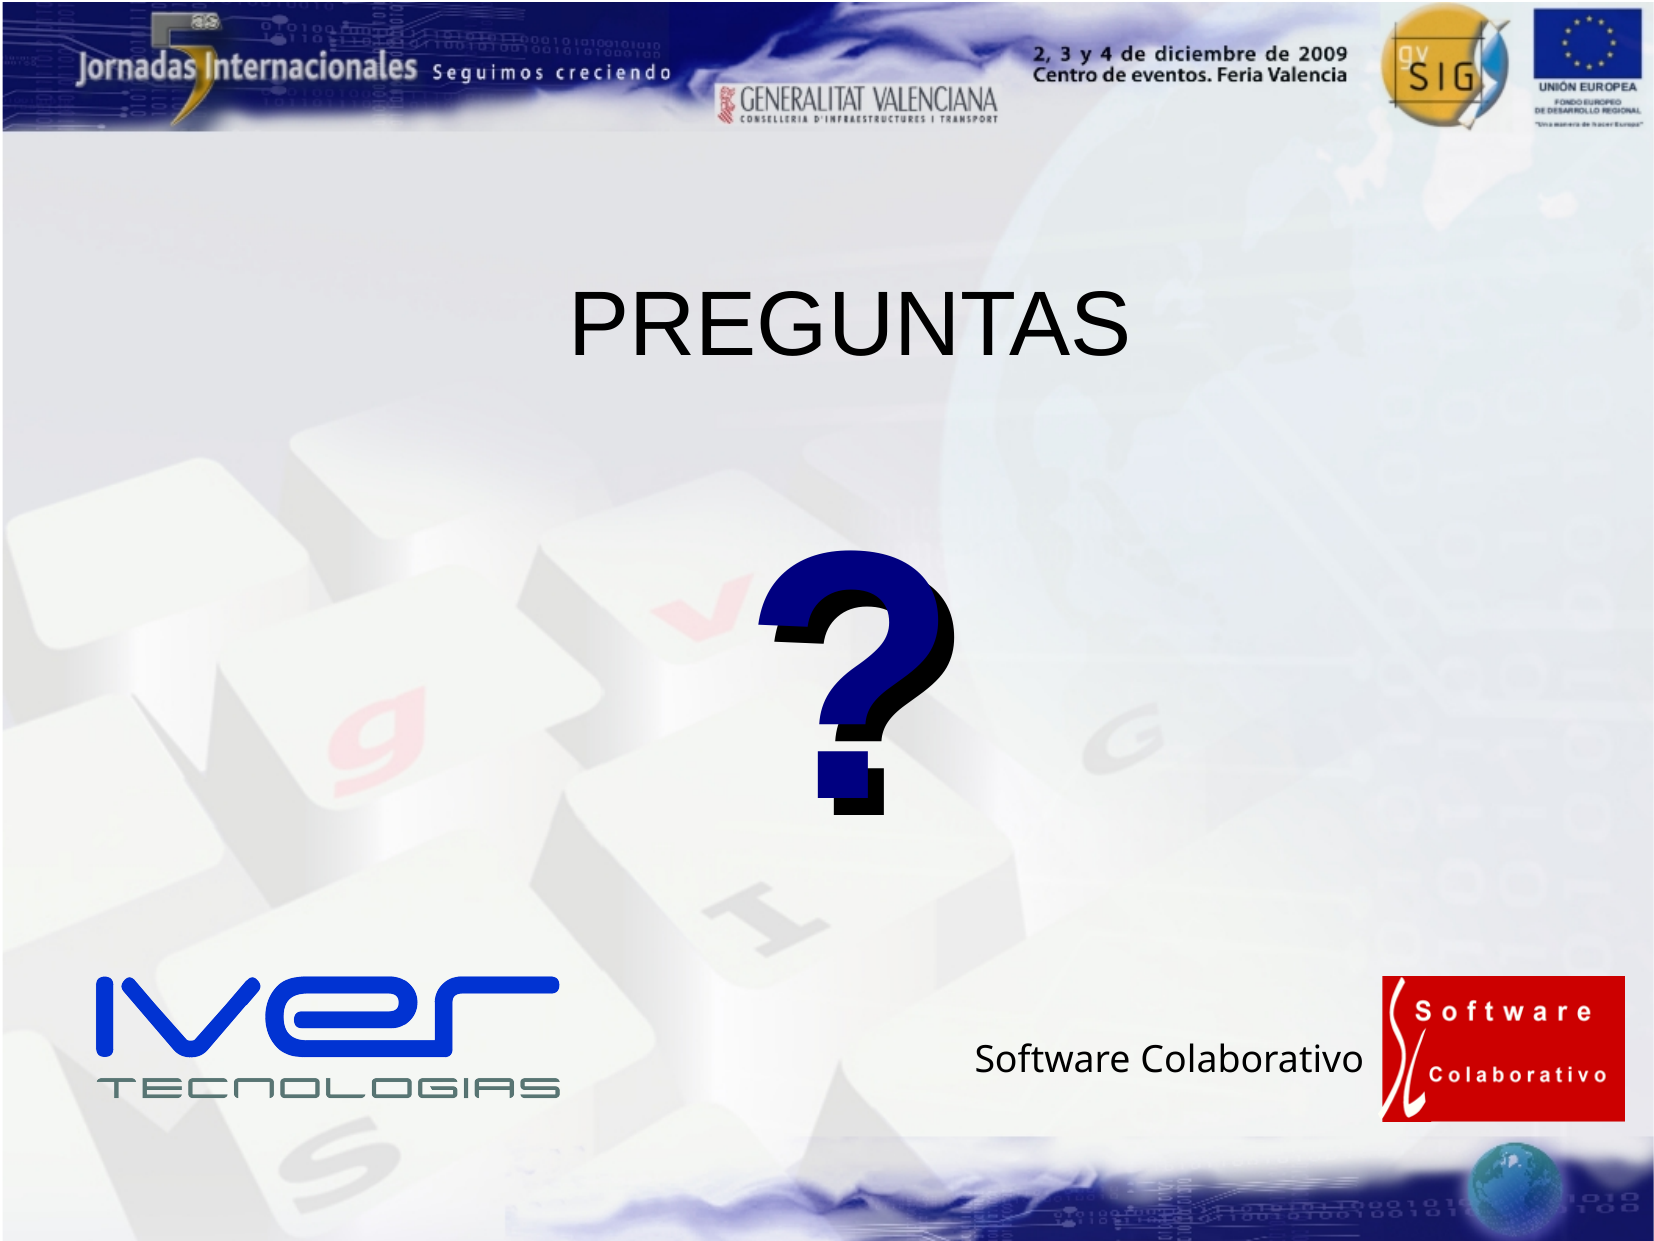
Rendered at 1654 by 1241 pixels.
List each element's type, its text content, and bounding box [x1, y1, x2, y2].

text_box Software Colaborativo [906, 974, 1379, 1077]
title PREGUNTAS ? [106, 231, 1595, 916]
picture [2, 2, 1654, 1241]
